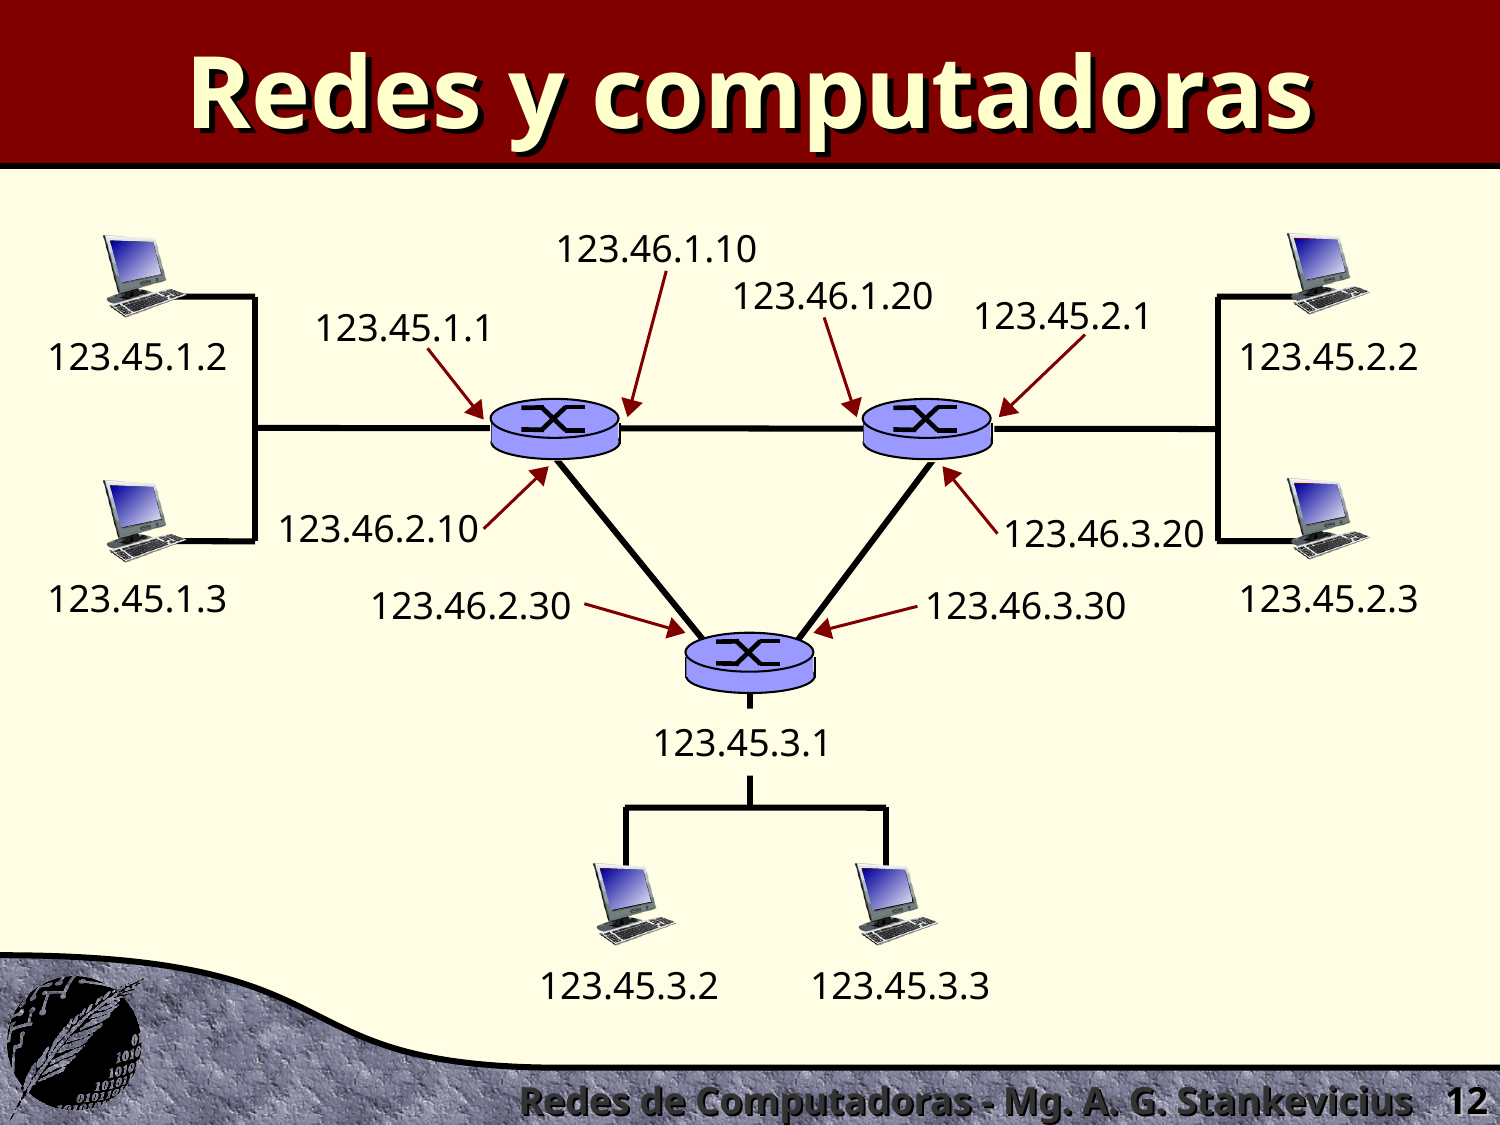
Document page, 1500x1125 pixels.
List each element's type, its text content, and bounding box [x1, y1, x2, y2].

text_box [685, 632, 815, 694]
text_box 123.46.2.30 [354, 572, 591, 640]
text_box 123.46.1.10 [540, 215, 765, 283]
text_box [109, 240, 162, 283]
text_box [1294, 237, 1346, 280]
picture [852, 859, 958, 952]
text_box 123.45.1.1 [299, 293, 500, 361]
text_box 123.45.2.1 [958, 281, 1165, 349]
picture [100, 231, 206, 324]
text_box 123.45.2.2 [1223, 322, 1437, 390]
text_box [109, 485, 162, 528]
picture [0, 959, 1500, 1125]
text_box [599, 868, 652, 911]
text_box 123.45.3.1 [637, 708, 844, 776]
text_box 123.46.1.20 [716, 262, 947, 330]
text_box 123.45.2.3 [1223, 564, 1437, 633]
picture [1047, 1100, 1054, 1110]
picture [790, 1100, 795, 1110]
picture [100, 476, 206, 569]
picture [1284, 229, 1390, 321]
text_box [861, 868, 913, 911]
picture [1284, 474, 1390, 566]
text_box 123.45.1.2 [32, 322, 239, 390]
text_box 123.46.2.10 [262, 495, 492, 563]
text_box 123.46.3.20 [988, 500, 1224, 568]
text_box [1294, 482, 1346, 525]
text_box 123.46.3.30 [910, 572, 1146, 640]
text_box [490, 390, 621, 461]
text_box 123.45.3.2 [523, 952, 737, 1020]
text_box 123.45.1.3 [32, 564, 239, 633]
title Redes y computadoras [15, 5, 1485, 160]
picture [590, 859, 696, 952]
text_box [862, 392, 995, 463]
text_box 123.45.3.3 [795, 952, 1008, 1020]
